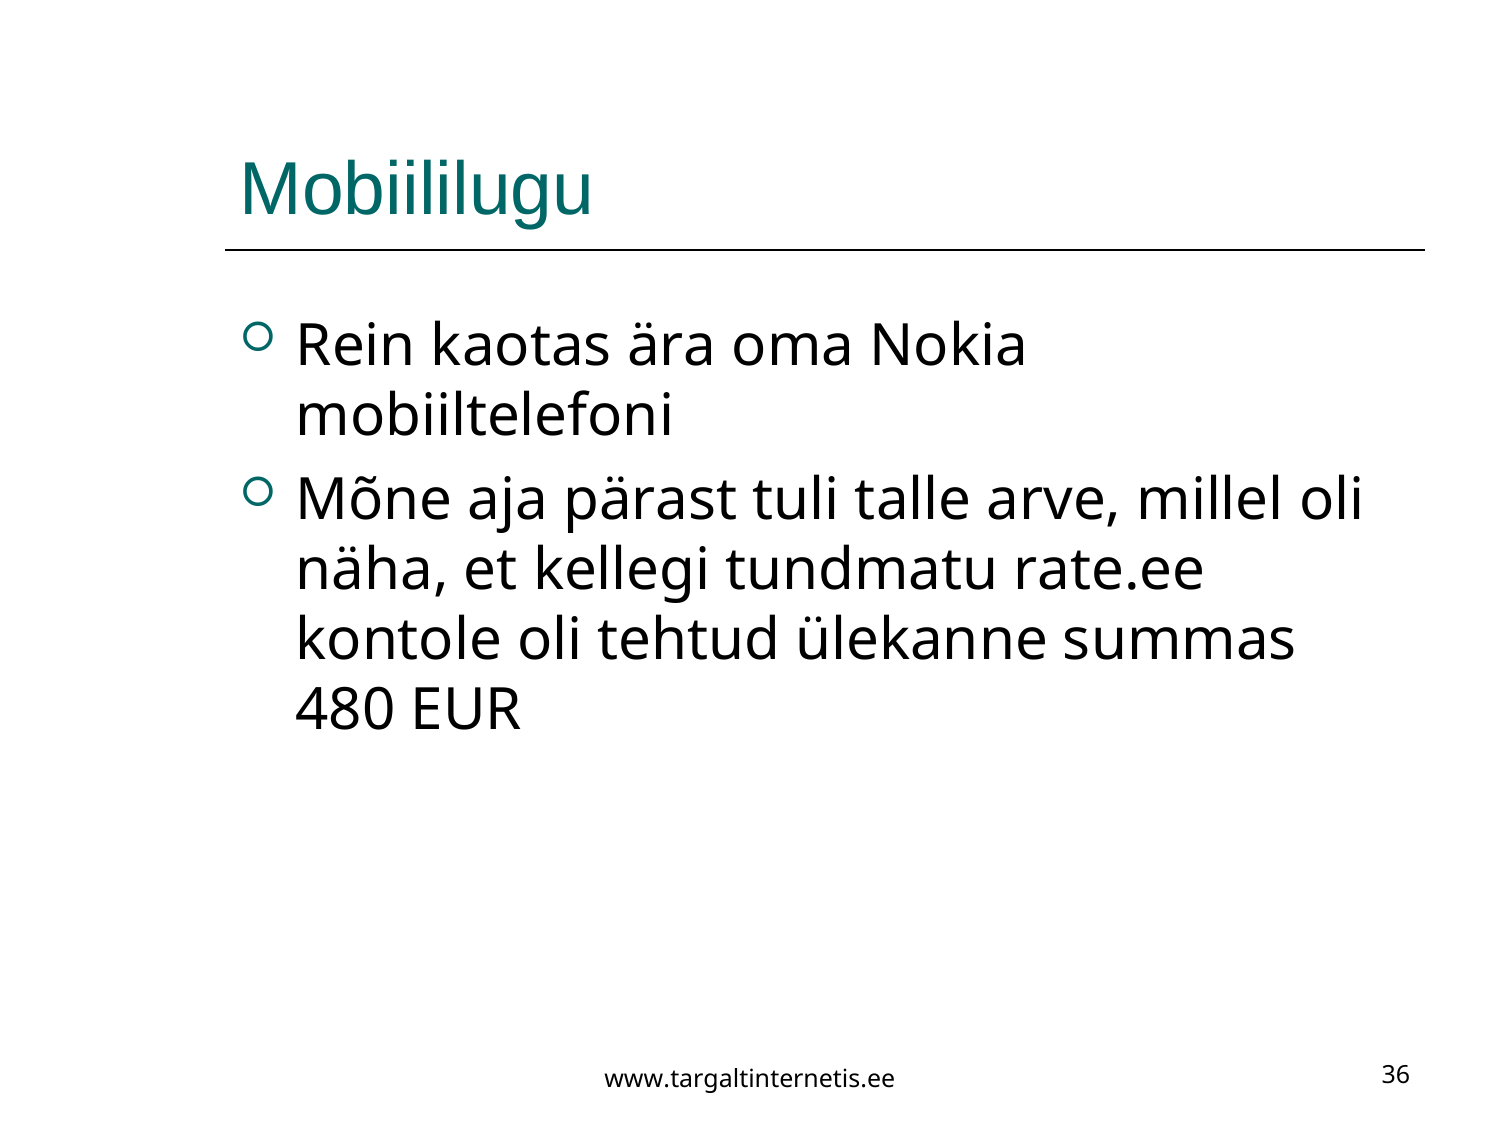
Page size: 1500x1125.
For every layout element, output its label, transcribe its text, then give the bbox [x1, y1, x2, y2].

list Rein kaotas ära oma Nokia mobiiltelefoni Mõne aja pärast tuli talle arve, millel oli näha, et kellegi tundmatu rate.ee kontole oli tehtud ülekanne summas 480 EUR [224, 299, 1425, 975]
title Mobiililugu [224, 49, 1425, 237]
text_box <number> [1074, 1025, 1426, 1101]
text_box www.targaltinternetis.ee [512, 1025, 988, 1101]
